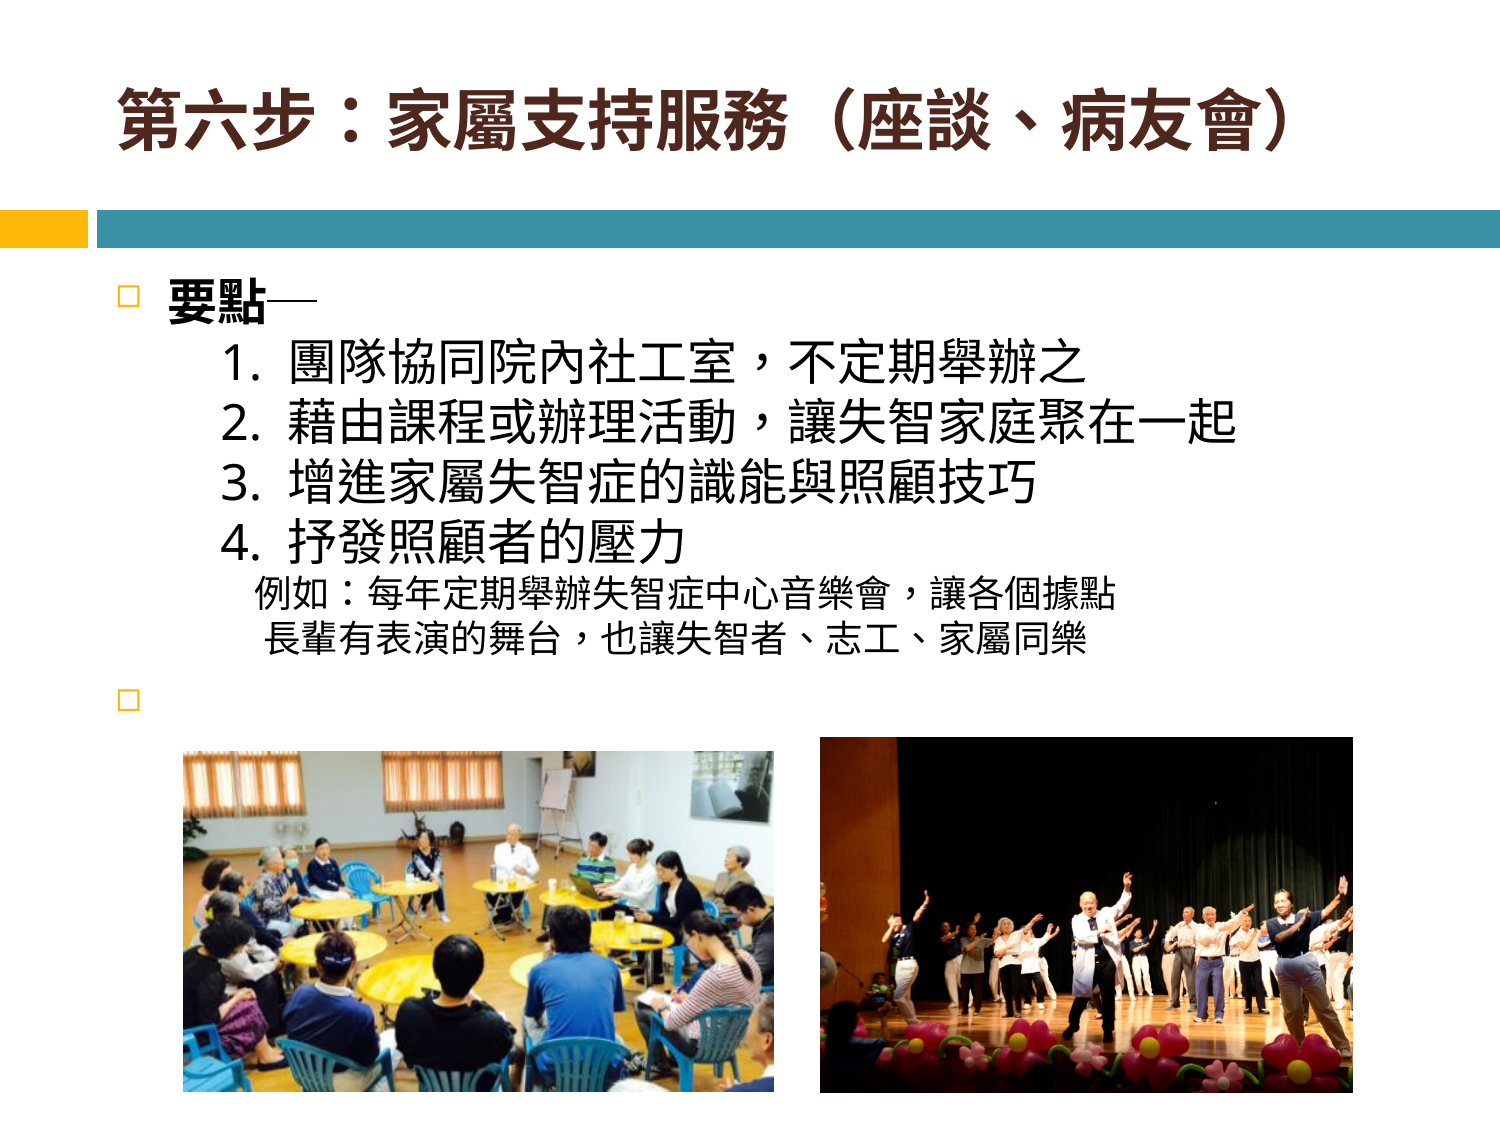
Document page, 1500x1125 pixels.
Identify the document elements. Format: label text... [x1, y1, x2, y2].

picture [820, 738, 1353, 1093]
picture [183, 751, 774, 1092]
title 第六步：家屬支持服務（座談、病友會） [100, 37, 1438, 201]
list 要點─ 1. 團隊協同院內社工室，不定期舉辦之 2. 藉由課程或辦理活動，讓失智家庭聚在一起 3. 增進家屬失智症的識能與照顧技巧 4. 抒發照顧者的壓力 例如：每年定期舉辦失智症中心音樂會，讓各個據點 長輩有表演的舞台，也讓失智者、志工、家屬同樂 [100, 262, 1438, 1000]
